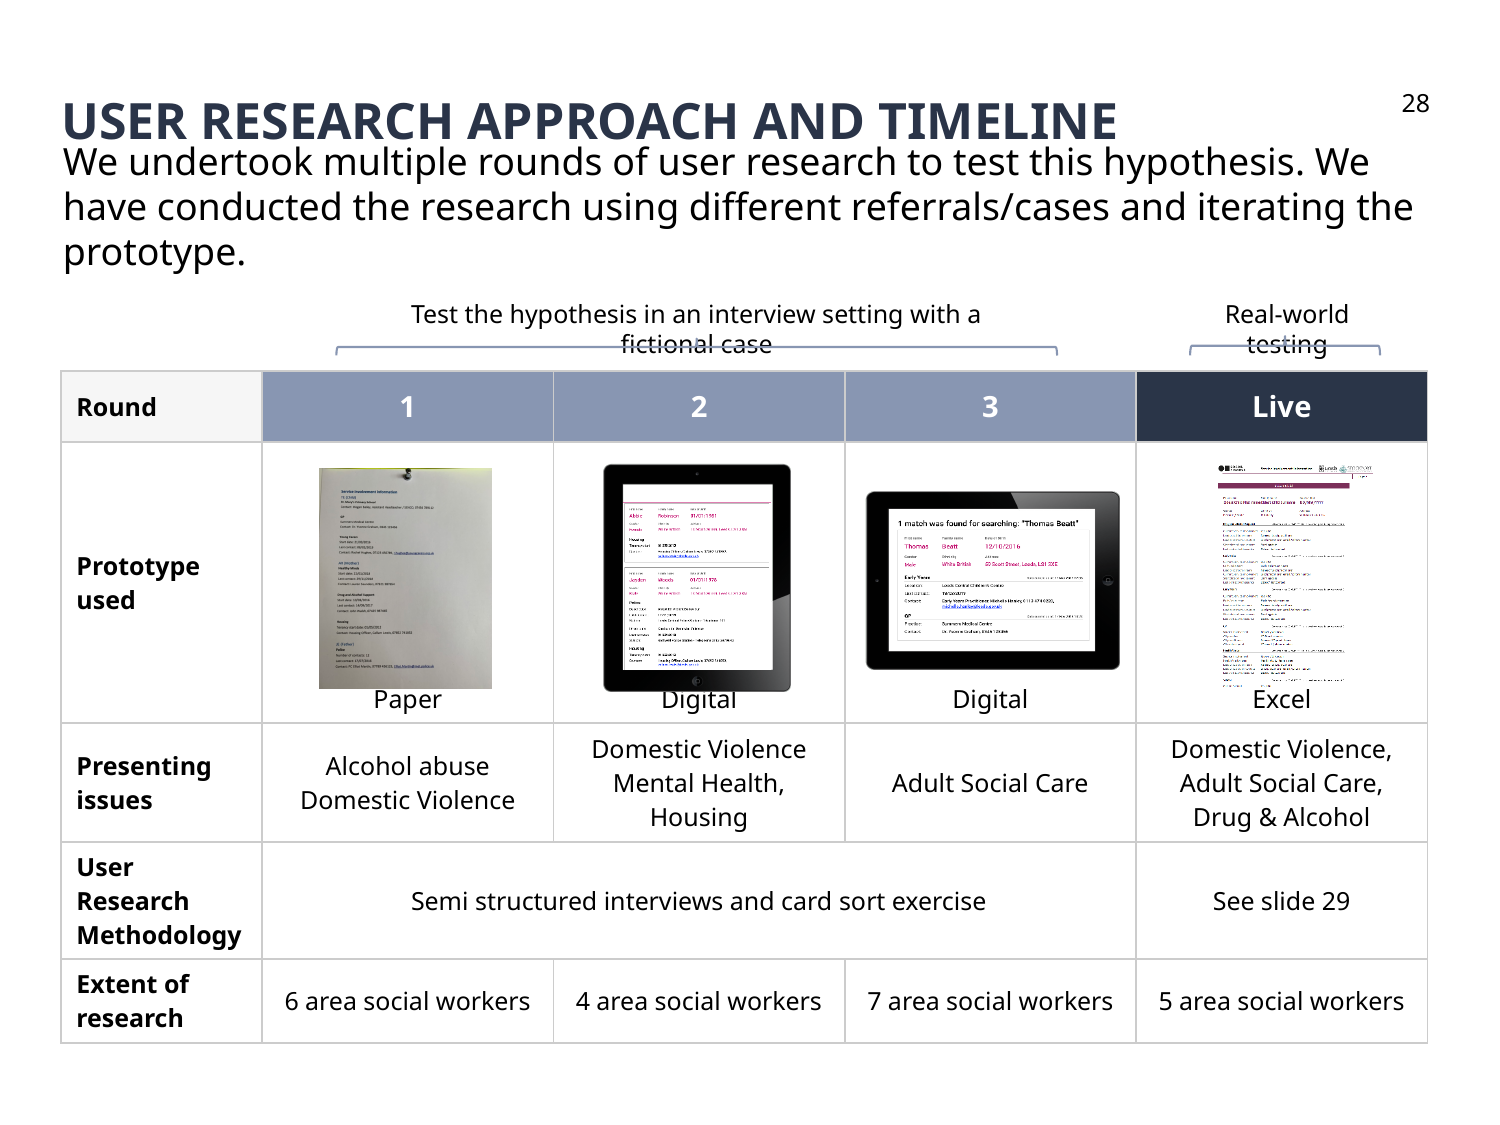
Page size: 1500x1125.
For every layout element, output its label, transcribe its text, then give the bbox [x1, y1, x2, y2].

text_box USER RESEARCH APPROACH AND TIMELINE [61, 85, 1500, 256]
table_cell Alcohol abuse Domestic Violence [263, 724, 553, 841]
table_cell 5 area social workers [1137, 960, 1427, 1042]
table_cell Digital [554, 443, 844, 722]
table_cell Excel [1137, 443, 1427, 722]
table_header Live [1137, 372, 1427, 441]
picture [865, 491, 1120, 670]
table_cell 7 area social workers [846, 960, 1135, 1042]
table_cell Domestic Violence, Adult Social Care, Drug & Alcohol [1137, 724, 1427, 841]
table_cell Paper [263, 443, 553, 722]
table_cell Presenting issues [62, 724, 261, 841]
text_box We undertook multiple rounds of user research to test this hypothesis. We have conducted the research using different referrals/cases and iterating the prototype. [47, 136, 1439, 275]
table_header Round [62, 372, 261, 441]
table_cell Domestic Violence Mental Health, Housing [554, 724, 844, 841]
table_header 2 [554, 372, 844, 441]
table_cell Adult Social Care [846, 724, 1135, 841]
text_box Real-world testing [1179, 291, 1396, 337]
table_cell See slide 29 [1137, 843, 1427, 958]
picture [603, 463, 791, 692]
table_cell 6 area social workers [263, 960, 553, 1042]
table_cell Semi structured interviews and card sort exercise [263, 843, 1135, 958]
picture [1212, 463, 1376, 688]
table_cell Prototype used [62, 443, 261, 722]
table_cell Digital [846, 443, 1135, 722]
table_cell User Research Methodology [62, 843, 261, 958]
table_header 1 [263, 372, 553, 441]
table_cell 4 area social workers [554, 960, 844, 1042]
table_header 3 [846, 372, 1135, 441]
text_box Test the hypothesis in an interview setting with a fictional case [363, 290, 1031, 337]
picture [319, 468, 492, 689]
slide_number <number> [1388, 87, 1431, 136]
table_cell Extent of research [62, 960, 261, 1042]
